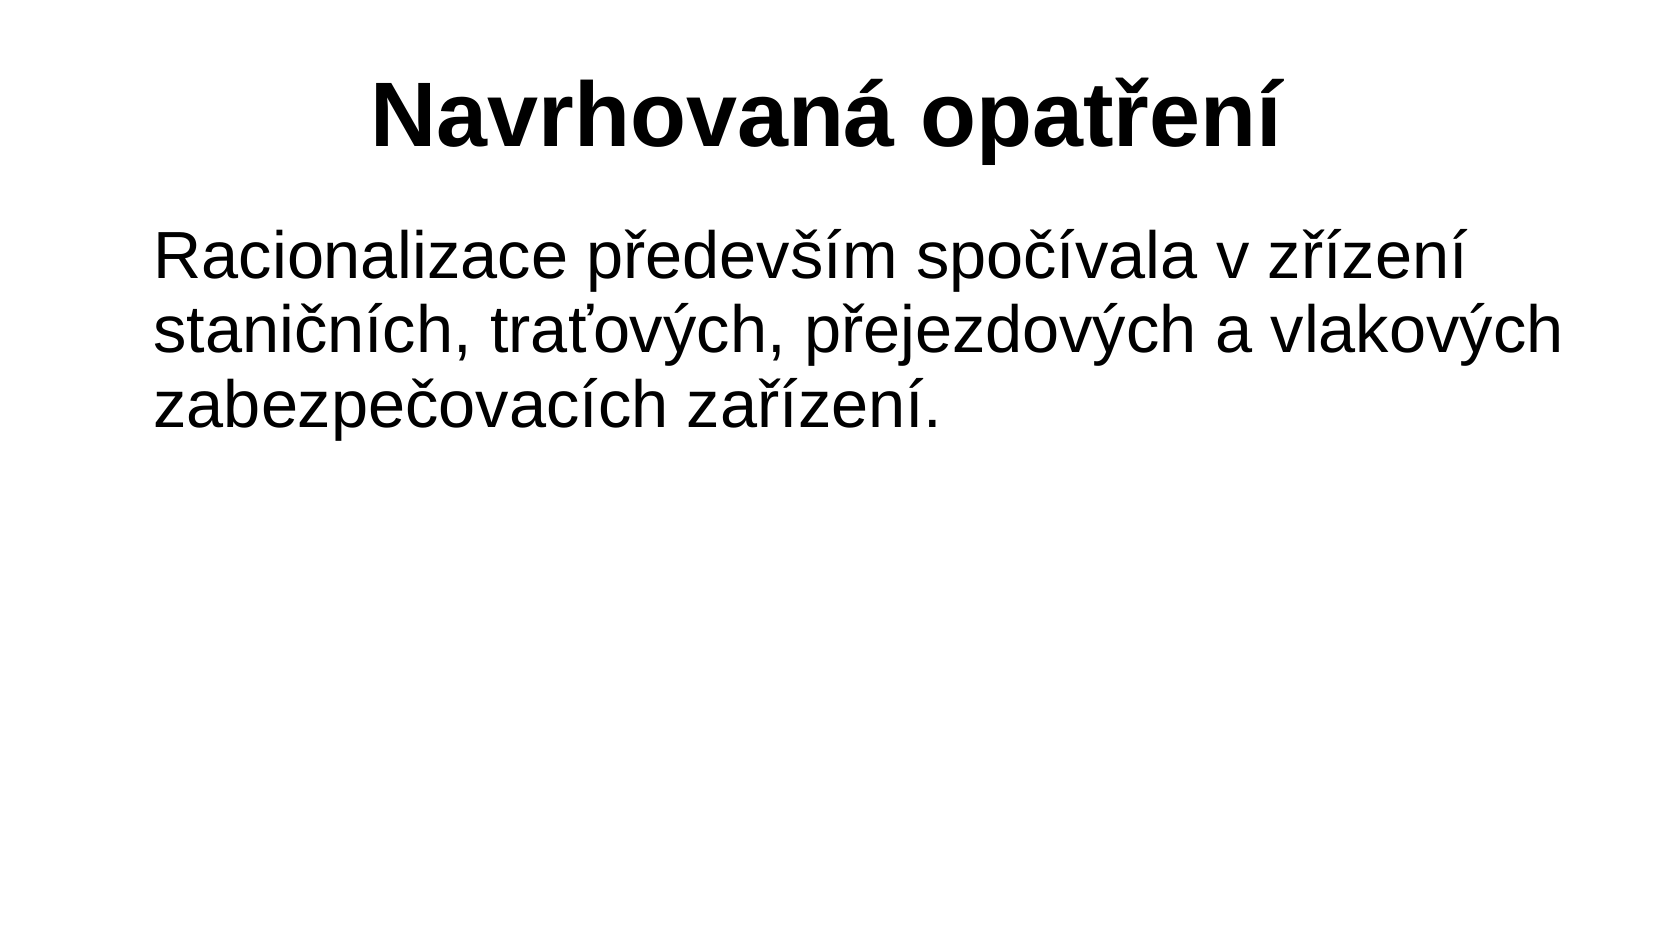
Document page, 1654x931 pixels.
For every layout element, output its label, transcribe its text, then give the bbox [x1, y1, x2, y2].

list Racionalizace především spočívala v zřízení staničních, traťových, přejezdových a vlakových zabezpečovacích zařízení. [82, 217, 1571, 758]
title Navrhovaná opatření [82, 37, 1571, 193]
